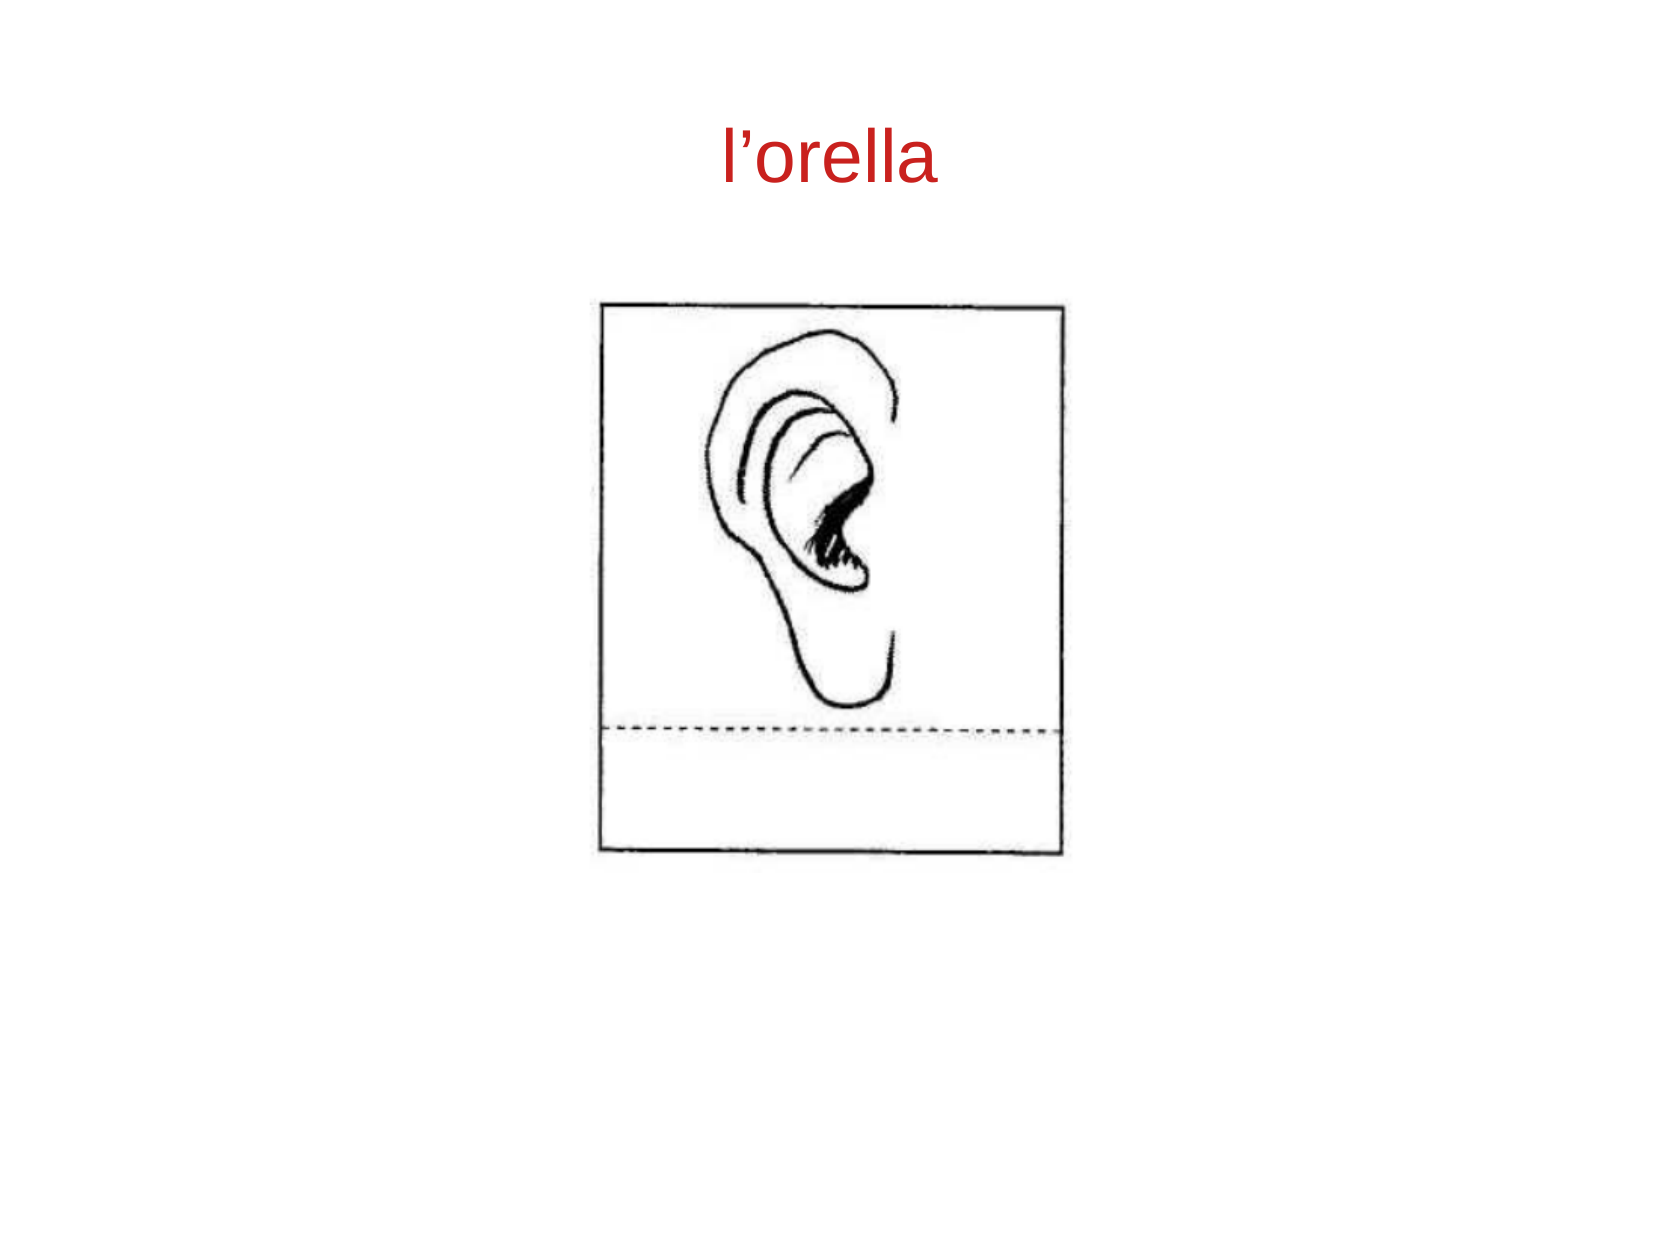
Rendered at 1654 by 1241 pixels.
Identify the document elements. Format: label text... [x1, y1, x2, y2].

text_box l’orella [289, 49, 1371, 257]
picture [581, 291, 1094, 873]
